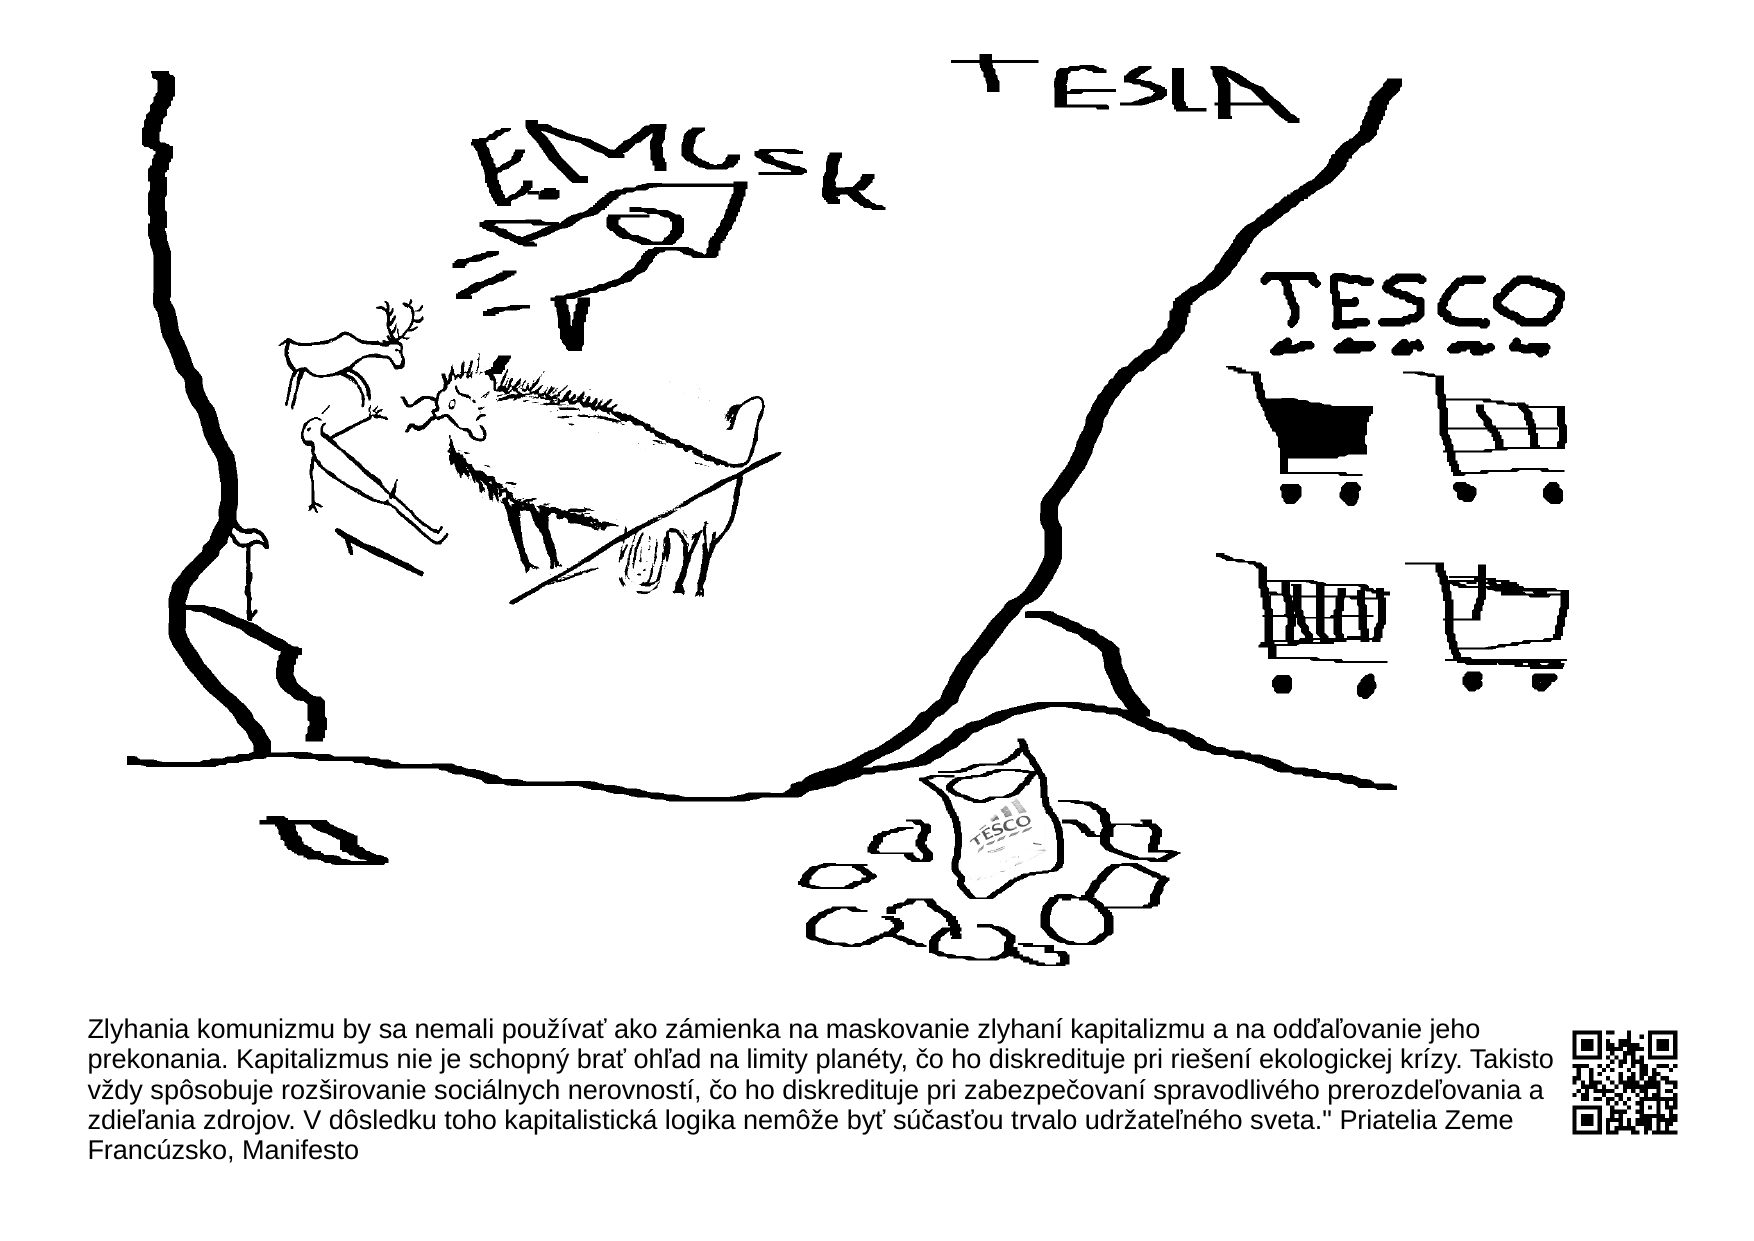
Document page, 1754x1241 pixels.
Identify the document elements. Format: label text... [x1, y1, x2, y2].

picture [127, 3, 1685, 1142]
title Zlyhania komunizmu by sa nemali používať ako zámienka na maskovanie zlyhaní kapitalizmu a na odďaľovanie jeho prekonania. Kapitalizmus nie je schopný brať ohľad na limity planéty, čo ho diskredituje pri riešení ekologickej krízy. Takisto vždy spôsobuje rozširovanie sociálnych nerovností, čo ho diskredituje pri zabezpečovaní spravodlivého prerozdeľovania a zdieľania zdrojov. V dôsledku toho kapitalistická logika nemôže byť súčasťou trvalo udržateľného sveta." Priatelia Zeme Francúzsko, Manifesto [87, 992, 1579, 1166]
